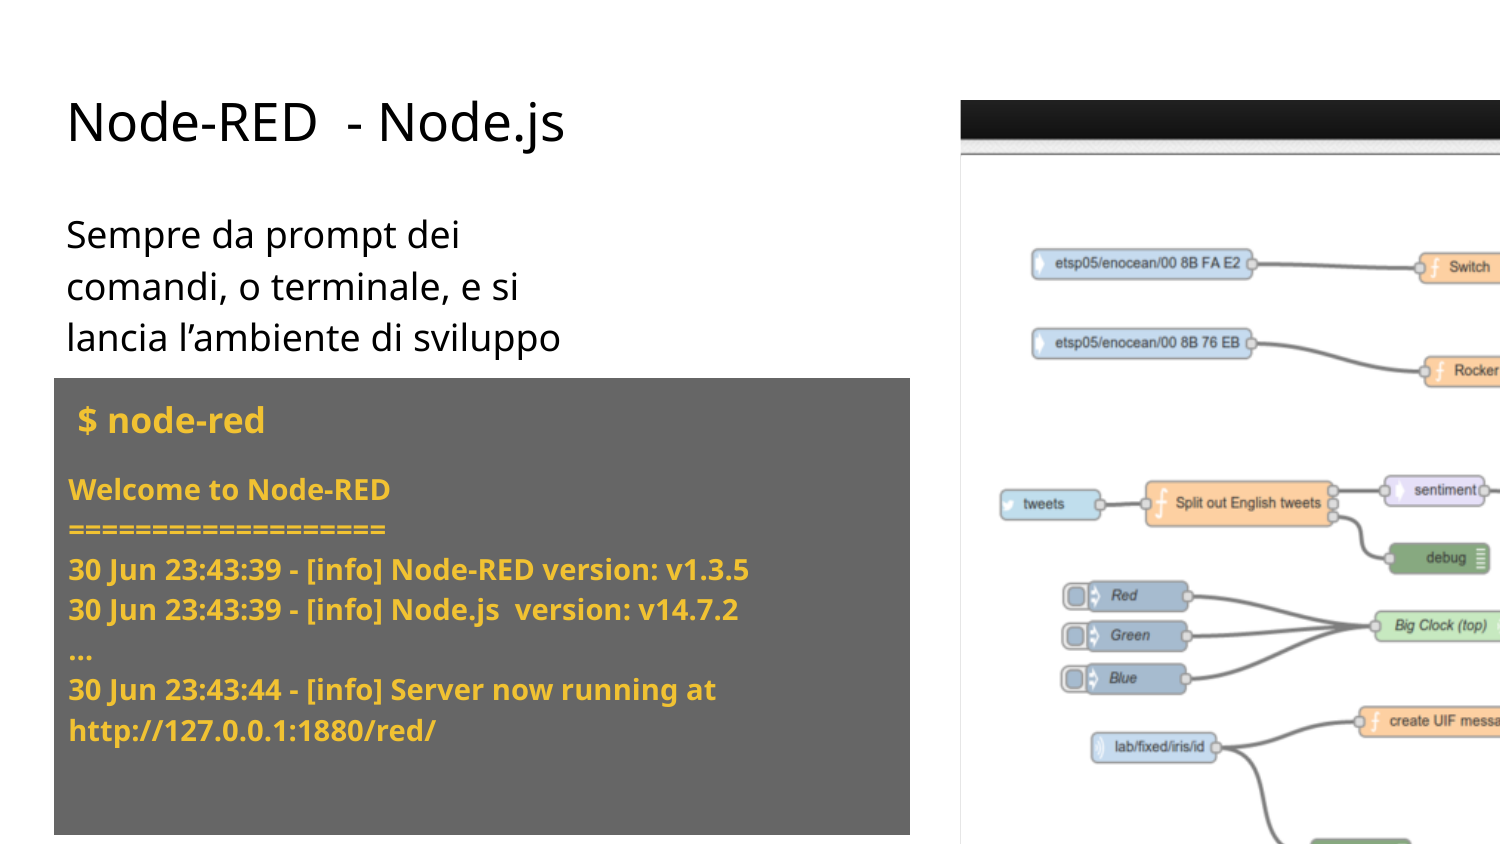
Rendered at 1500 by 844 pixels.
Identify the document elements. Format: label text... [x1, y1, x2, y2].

text_box $ node-red Welcome to Node-RED =================== 30 Jun 23:43:39 - [info] Node-RED version: v1.3.5 30 Jun 23:43:39 - [info] Node.js version: v14.7.2 … 30 Jun 23:43:44 - [info] Server now running at http://127.0.0.1:1880/red/ [53, 376, 911, 836]
list Sempre da prompt dei comandi, o terminale, e si lancia l’ambiente di sviluppo [51, 189, 646, 750]
picture [960, 100, 1500, 844]
title Node-RED - Node.js [51, 72, 1449, 167]
